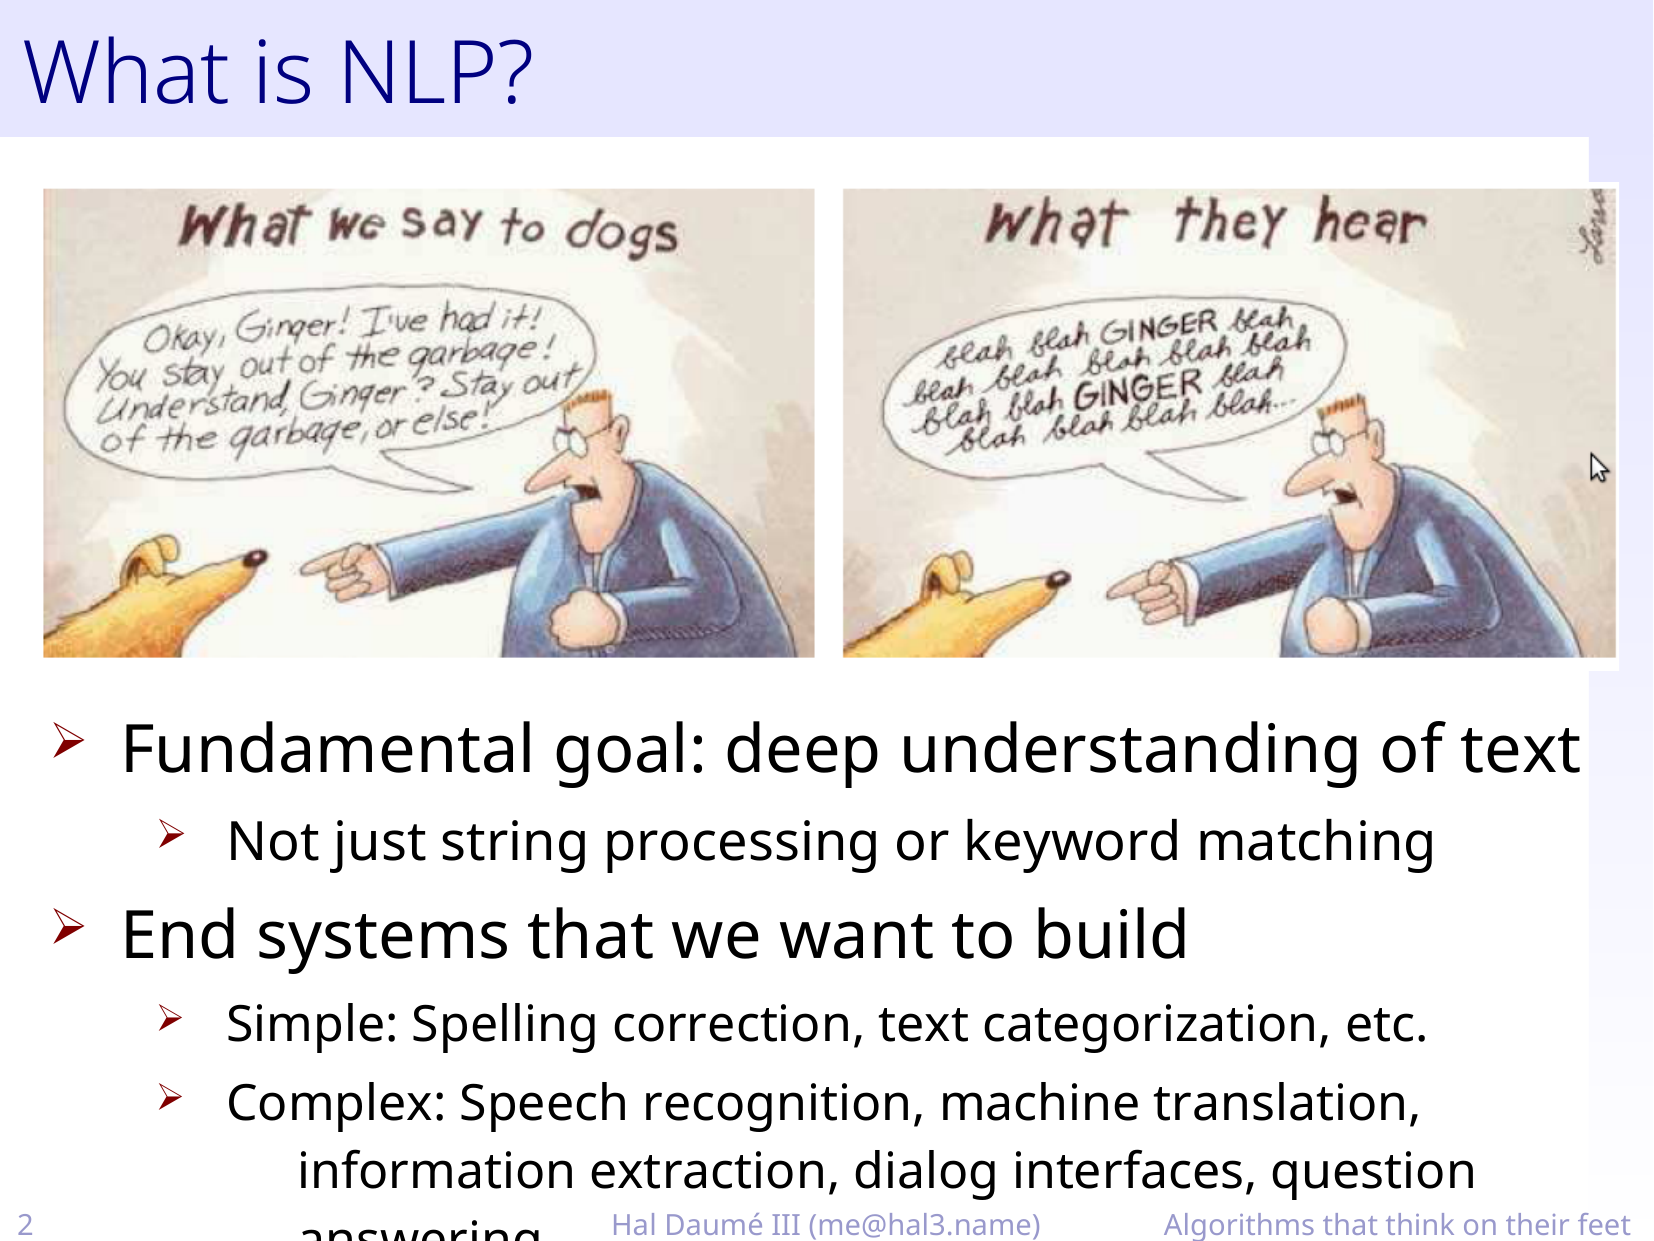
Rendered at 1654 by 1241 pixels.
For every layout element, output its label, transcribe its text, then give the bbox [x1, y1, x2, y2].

title What is NLP? [22, 8, 1639, 131]
list Fundamental goal: deep understanding of text Not just string processing or keyword matching End systems that we want to build Simple: Spelling correction, text categorization, etc. Complex: Speech recognition, machine translation, information extraction, dialog interfaces, question answering Unknown: human-level comprehension (more than just NLP?) [37, 701, 1612, 1241]
picture [36, 182, 1620, 671]
